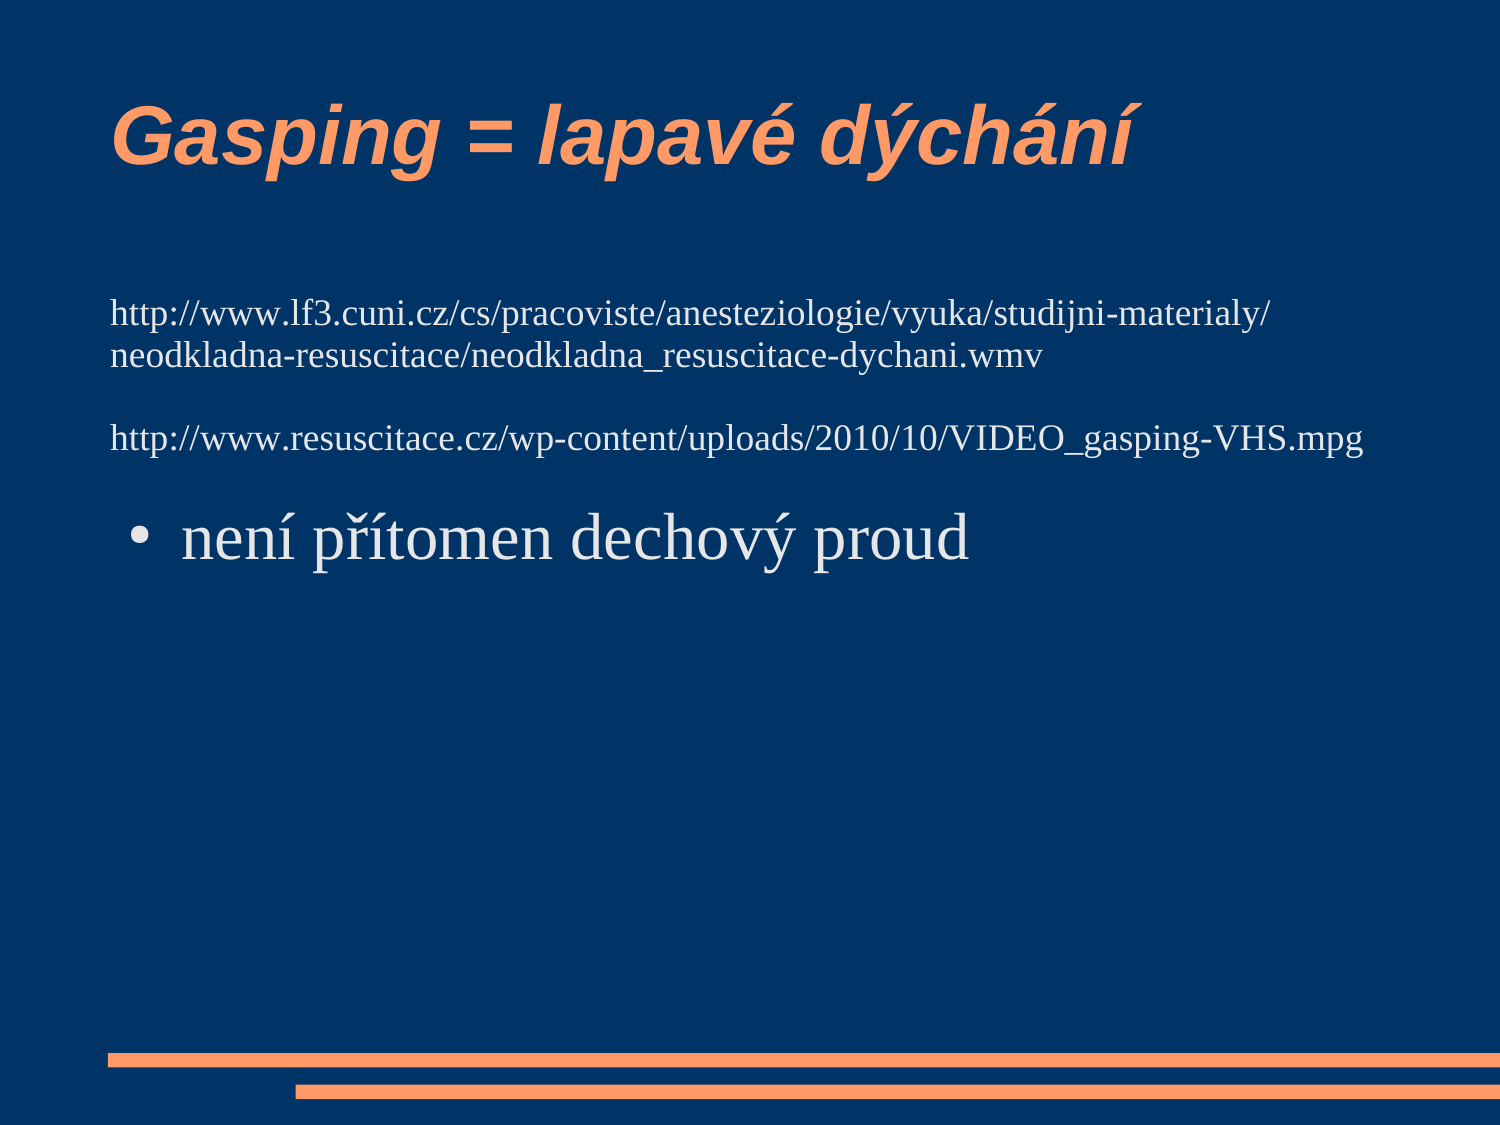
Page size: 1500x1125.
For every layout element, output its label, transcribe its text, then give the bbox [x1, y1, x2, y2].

title Gasping = lapavé dýchání [110, 49, 1392, 223]
list http://www.lf3.cuni.cz/cs/pracoviste/anesteziologie/vyuka/studijni-materialy/neodkladna-resuscitace/neodkladna_resuscitace-dychani.wmv http://www.resuscitace.cz/wp-content/uploads/2010/10/VIDEO_gasping-VHS.mpg není přítomen dechový proud [110, 292, 1416, 1013]
